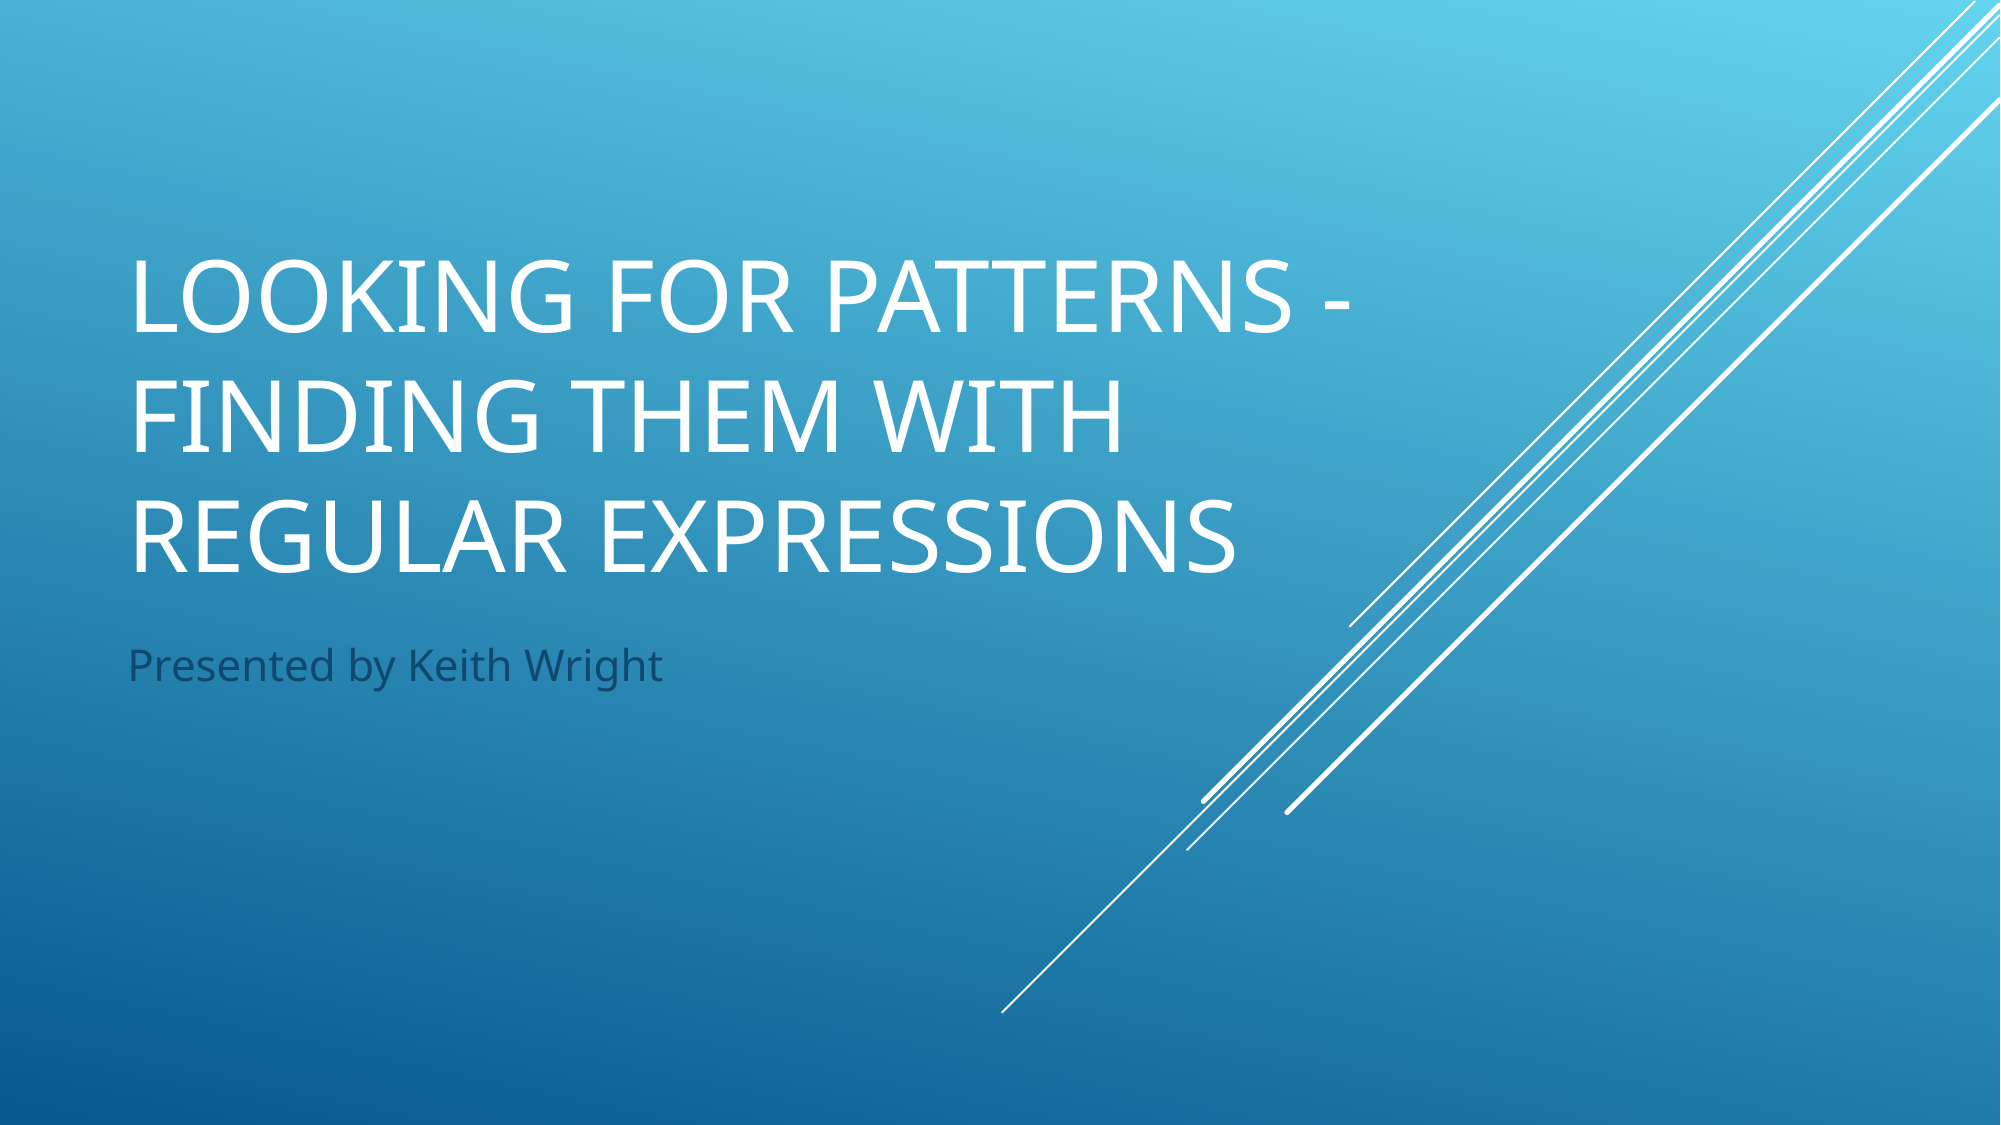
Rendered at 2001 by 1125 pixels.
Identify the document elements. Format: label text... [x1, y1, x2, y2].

subtitle Presented by Keith Wright [112, 630, 1163, 950]
title Looking for Patterns - Finding them with Regular Expressions [112, 112, 1425, 601]
